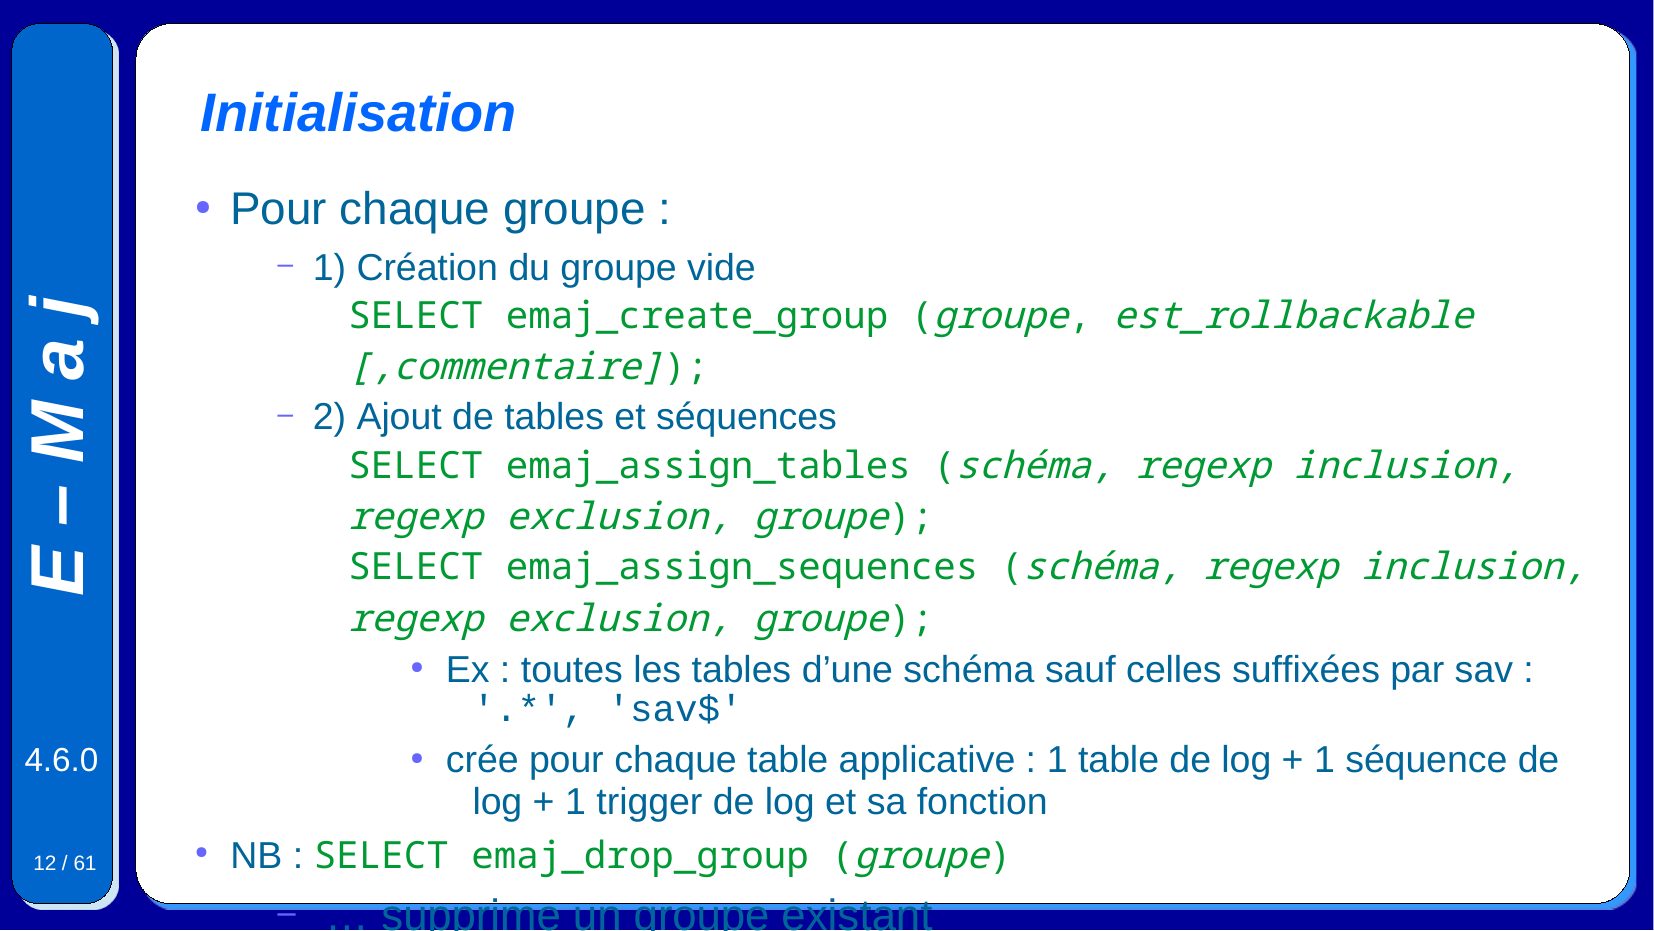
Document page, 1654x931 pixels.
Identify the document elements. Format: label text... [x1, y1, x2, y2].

title Initialisation [200, 34, 1575, 183]
list Pour chaque groupe : 1) Création du groupe vide SELECT emaj_create_group (groupe, est_rollbackable [,commentaire]); 2) Ajout de tables et séquences SELECT emaj_assign_tables (schéma, regexp inclusion, regexp exclusion, groupe); SELECT emaj_assign_sequences (schéma, regexp inclusion, regexp exclusion, groupe); Ex : toutes les tables d’une schéma sauf celles suffixées par sav : '.*', 'sav$' crée pour chaque table applicative : 1 table de log + 1 séquence de log + 1 trigger de log et sa fonction NB : SELECT emaj_drop_group (groupe) … supprime un groupe existant [177, 183, 1587, 888]
